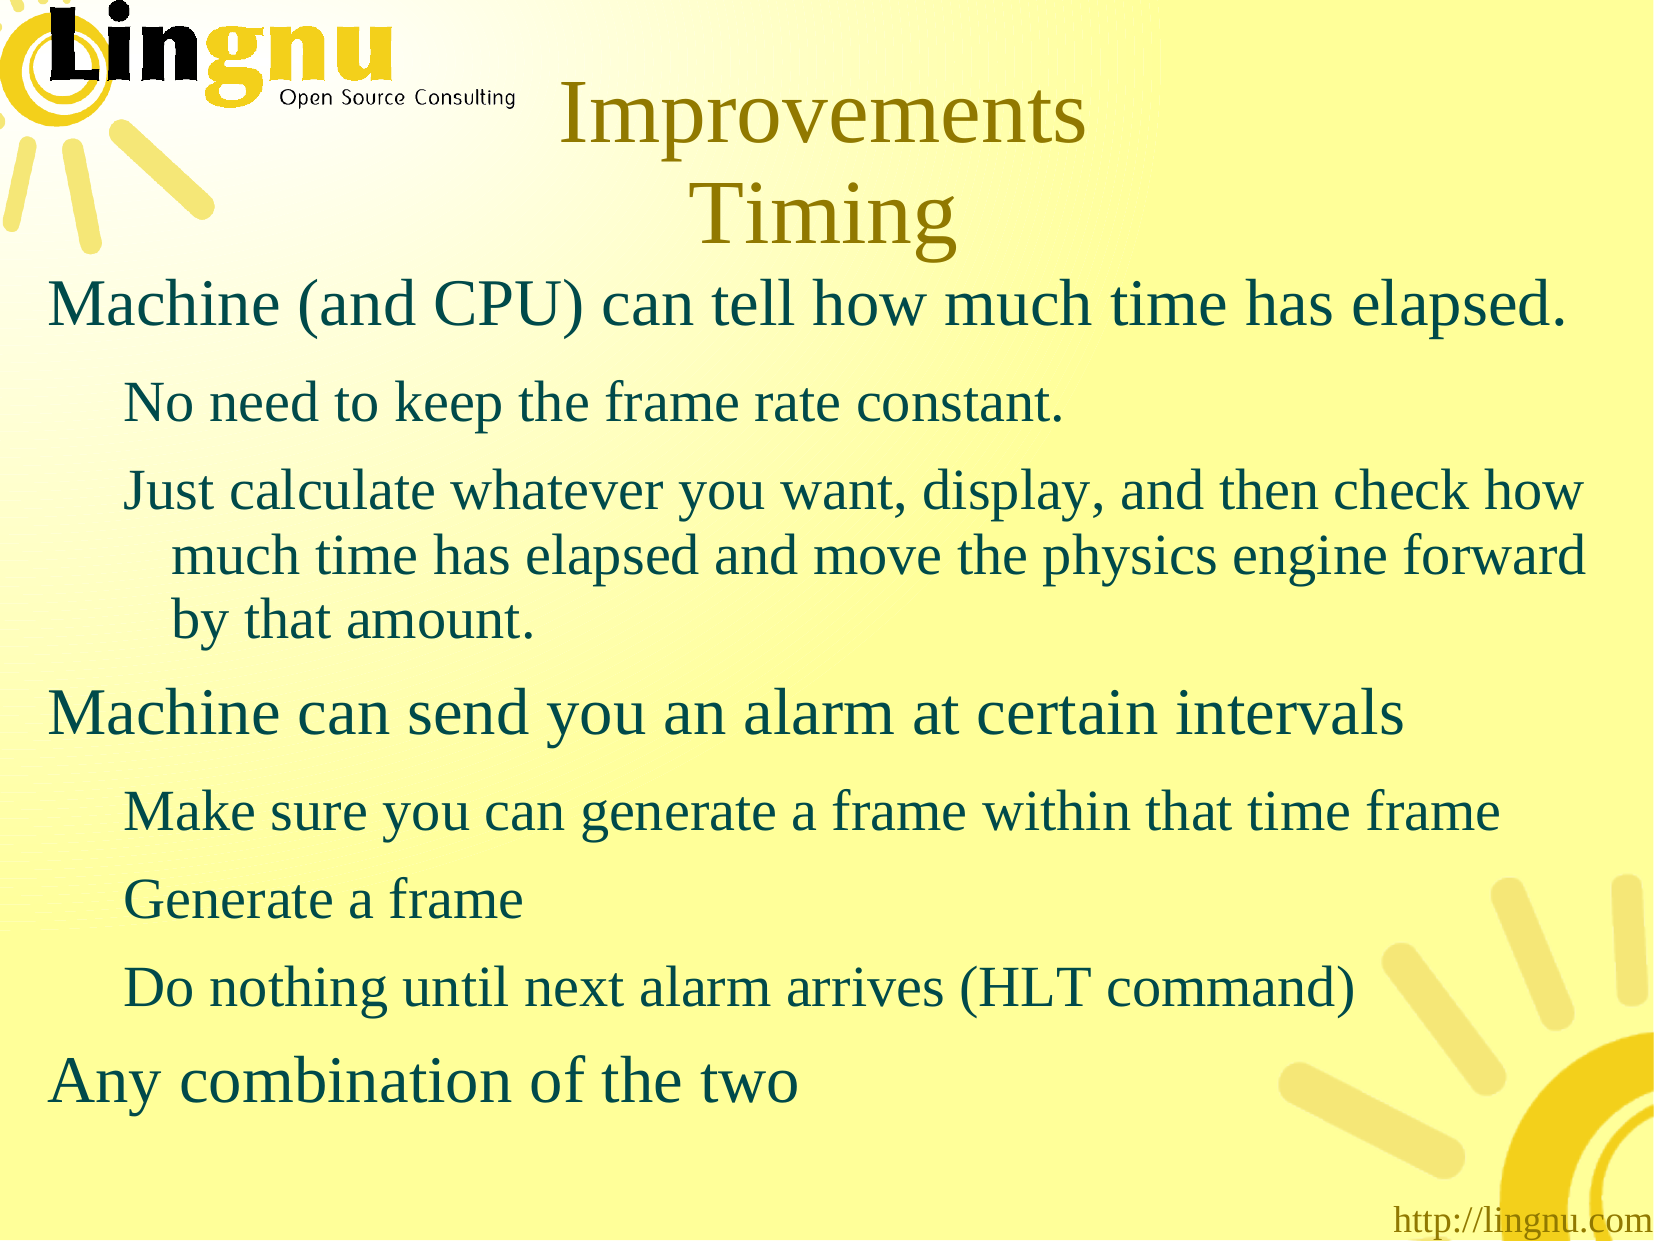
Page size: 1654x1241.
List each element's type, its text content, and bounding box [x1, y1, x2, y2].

picture [0, 0, 516, 256]
picture [1256, 871, 1654, 1241]
list Machine (and CPU) can tell how much time has elapsed. No need to keep the frame rate constant. Just calculate whatever you want, display, and then check how much time has elapsed and move the physics engine forward by that amount. Machine can send you an alarm at certain intervals Make sure you can generate a frame within that time frame Generate a frame Do nothing until next alarm arrives (HLT command) Any combination of the two [29, 265, 1625, 1211]
title Improvements Timing [118, 58, 1531, 265]
